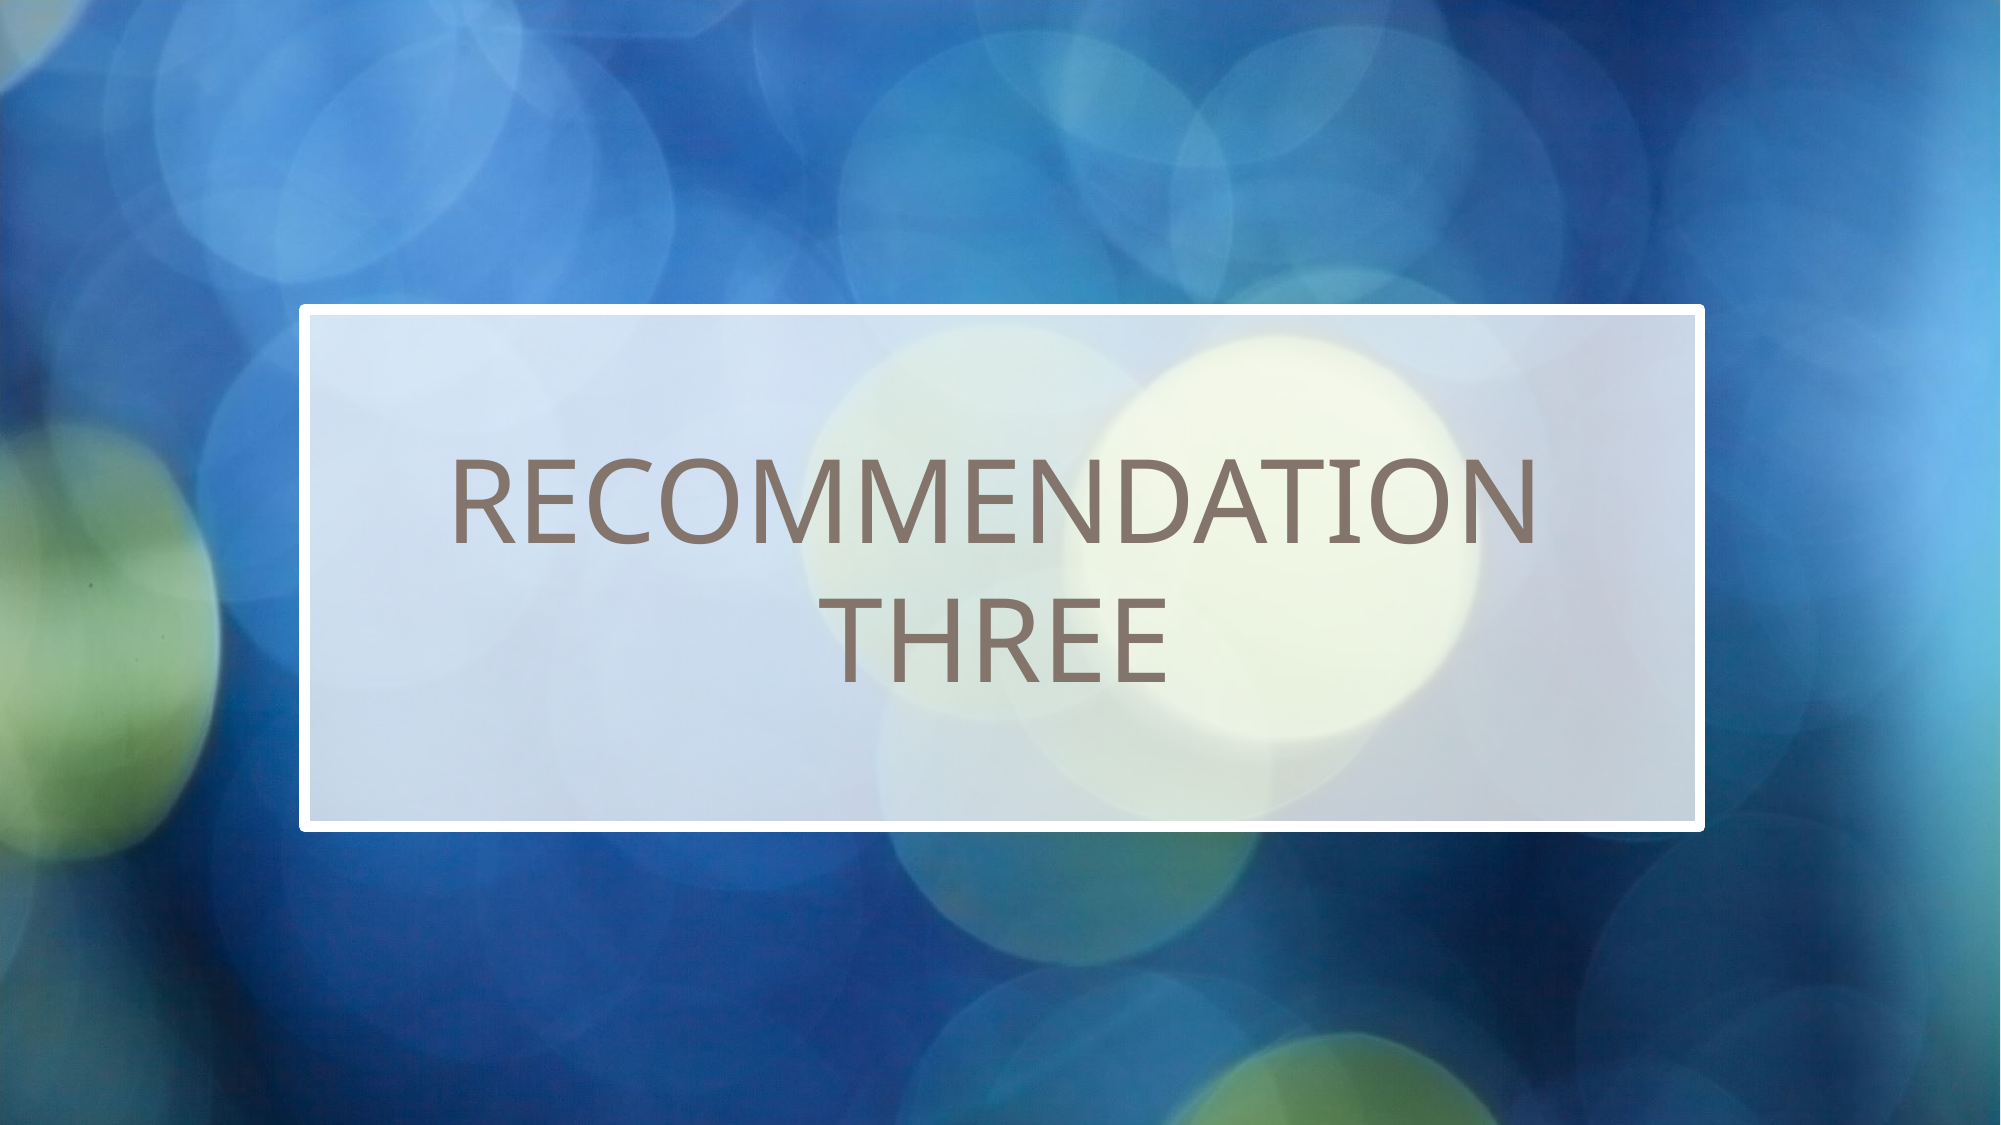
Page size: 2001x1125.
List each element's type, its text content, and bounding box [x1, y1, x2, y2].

text_box [305, 309, 1700, 827]
text_box RECOMMENDATION THREE [373, 368, 1618, 782]
picture [0, 0, 2000, 1125]
